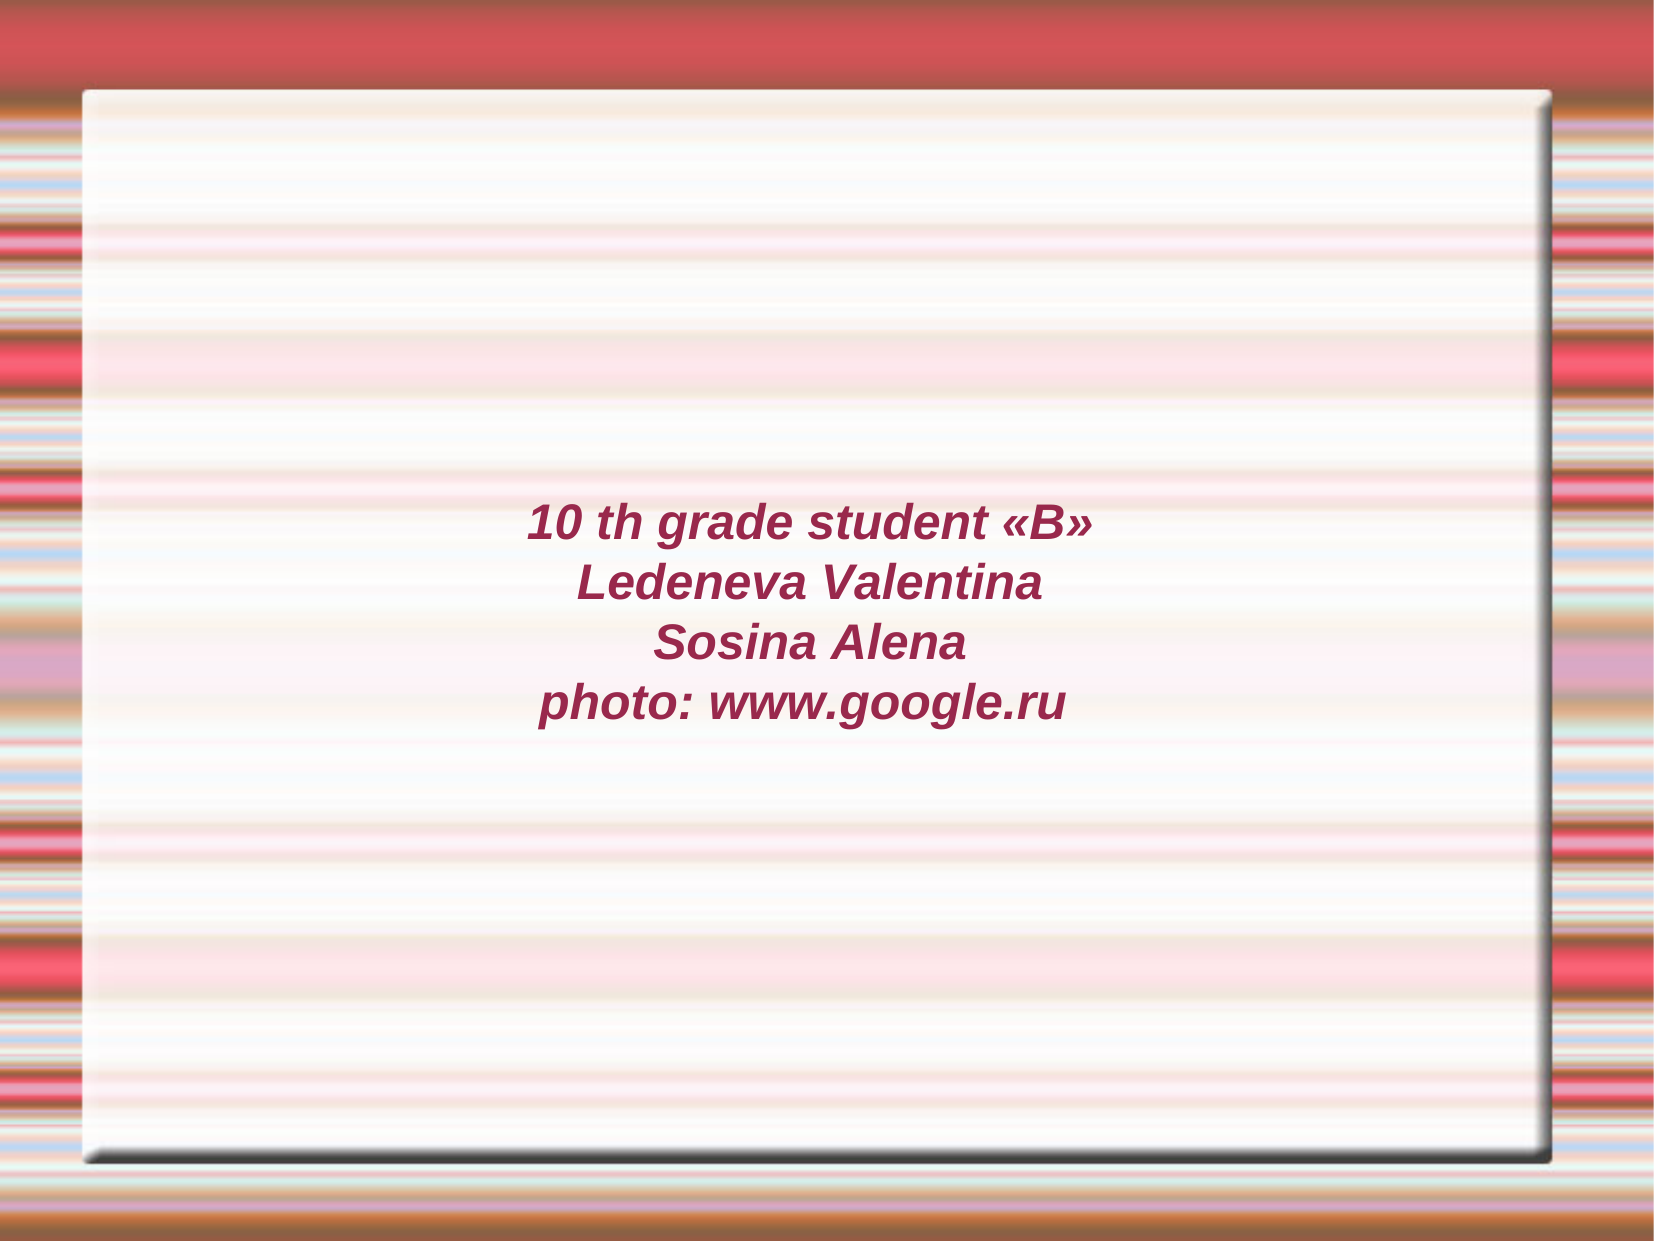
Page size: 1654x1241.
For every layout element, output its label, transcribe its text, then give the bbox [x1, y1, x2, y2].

title 10 th grade student «B» Ledeneva Valentina Sosina Alena photo: www.google.ru [104, 489, 1517, 697]
